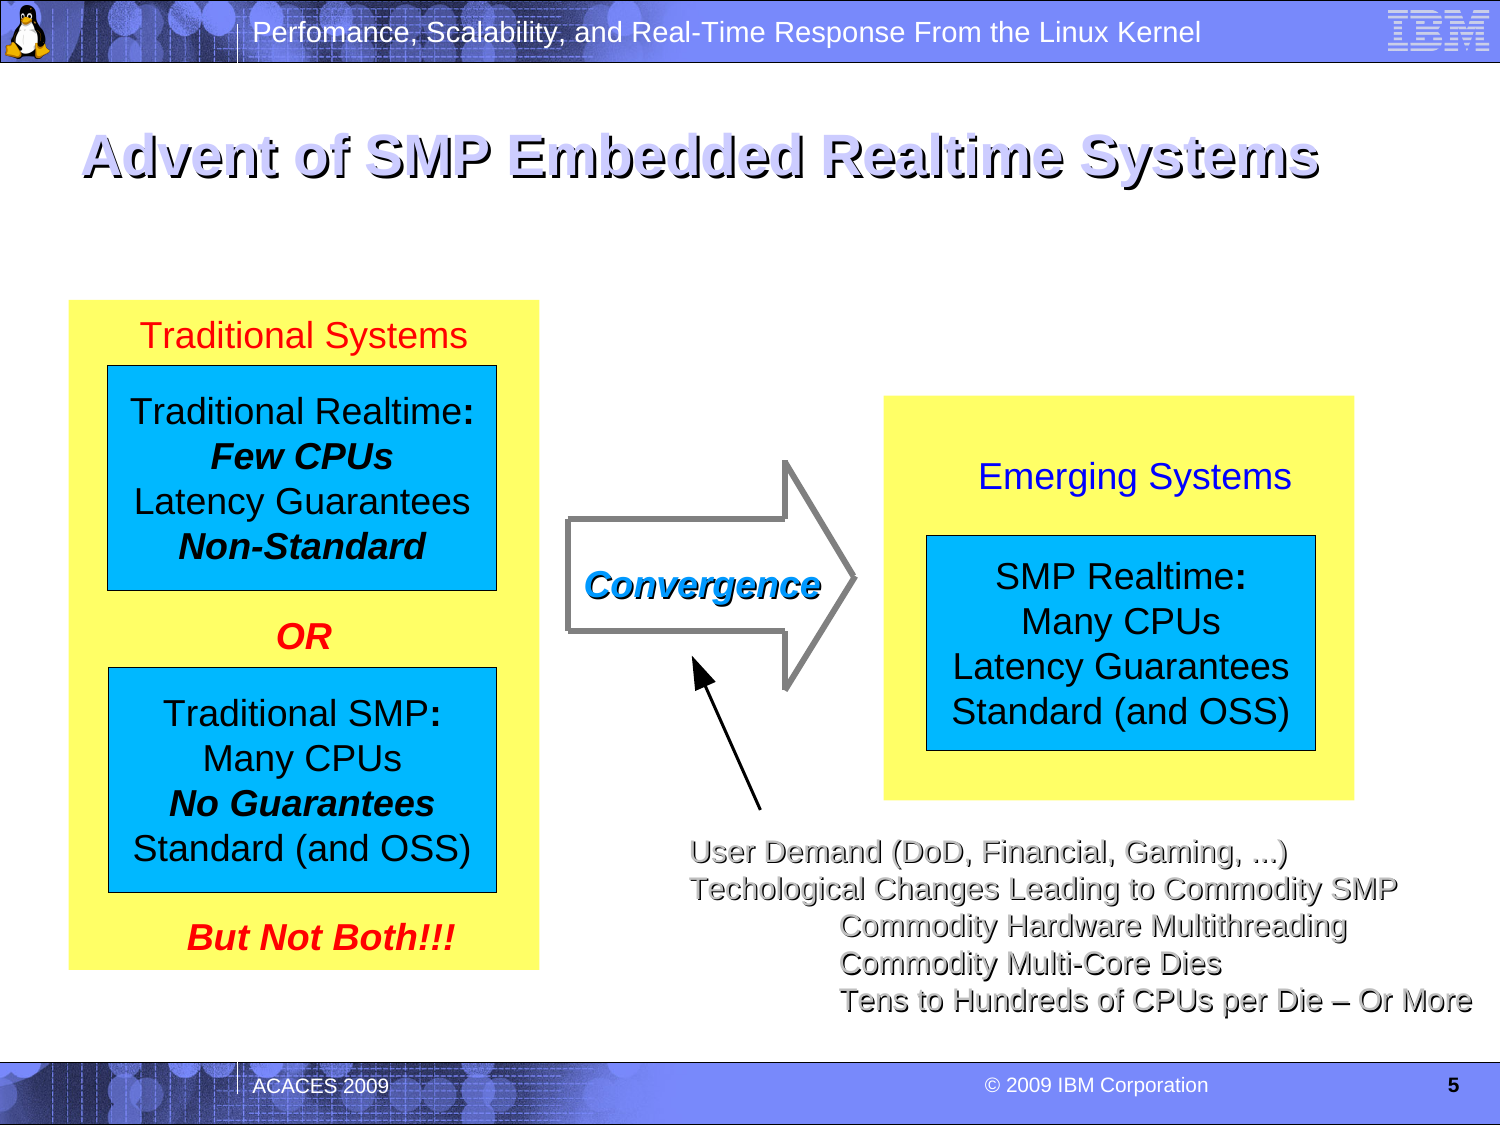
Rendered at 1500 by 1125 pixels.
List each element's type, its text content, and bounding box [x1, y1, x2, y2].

title Advent of SMP Embedded Realtime Systems [79, 116, 1433, 199]
text_box Convergence [568, 553, 836, 612]
picture [1, 1, 1500, 62]
text_box Traditional Systems [124, 303, 484, 361]
text_box Traditional SMP: Many CPUs No Guarantees Standard (and OSS) [108, 667, 497, 893]
text_box OR [68, 299, 540, 970]
text_box SMP Realtime: Many CPUs Latency Guarantees Standard (and OSS) [926, 535, 1316, 751]
text_box Traditional Realtime: Few CPUs Latency Guarantees Non-Standard [107, 365, 497, 591]
text_box But Not Both!!! [172, 906, 471, 965]
text_box [883, 395, 1355, 801]
picture [0, 1063, 1500, 1124]
text_box User Demand (DoD, Financial, Gaming, ...) Techological Changes Leading to Commodity SMP Commodity Hardware Multithreading Commodity Multi-Core Dies Tens to Hundreds of CPUs per Die – Or More [673, 824, 1500, 1023]
text_box Emerging Systems [963, 445, 1308, 503]
